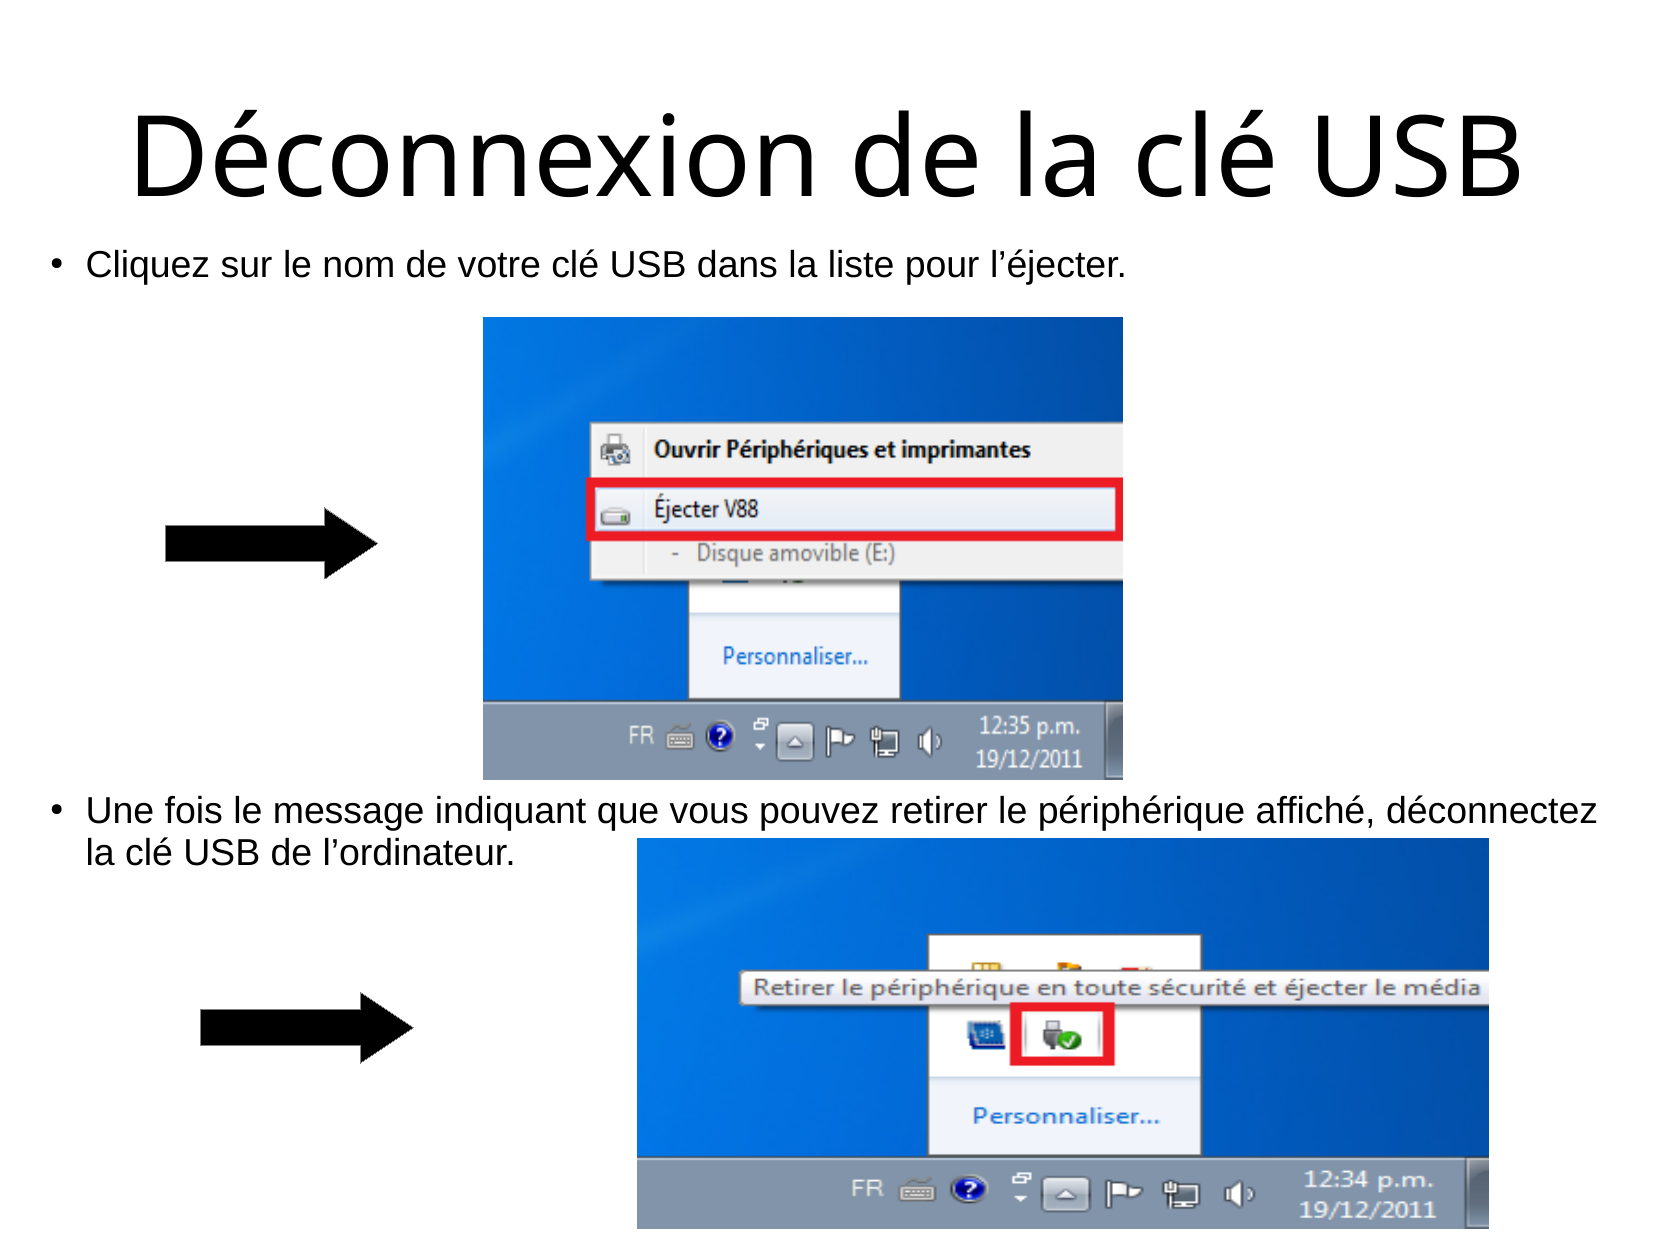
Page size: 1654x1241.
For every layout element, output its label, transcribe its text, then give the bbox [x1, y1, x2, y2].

text_box Cliquez sur le nom de votre clé USB dans la liste pour l’éjecter. Une fois le message indiquant que vous pouvez retirer le périphérique affiché, déconnectez la clé USB de l’ordinateur. [35, 236, 1619, 882]
title Déconnexion de la clé USB [82, 49, 1571, 236]
picture [637, 838, 1489, 1229]
text_box [200, 992, 414, 1064]
text_box [165, 507, 378, 579]
picture [483, 317, 1123, 780]
